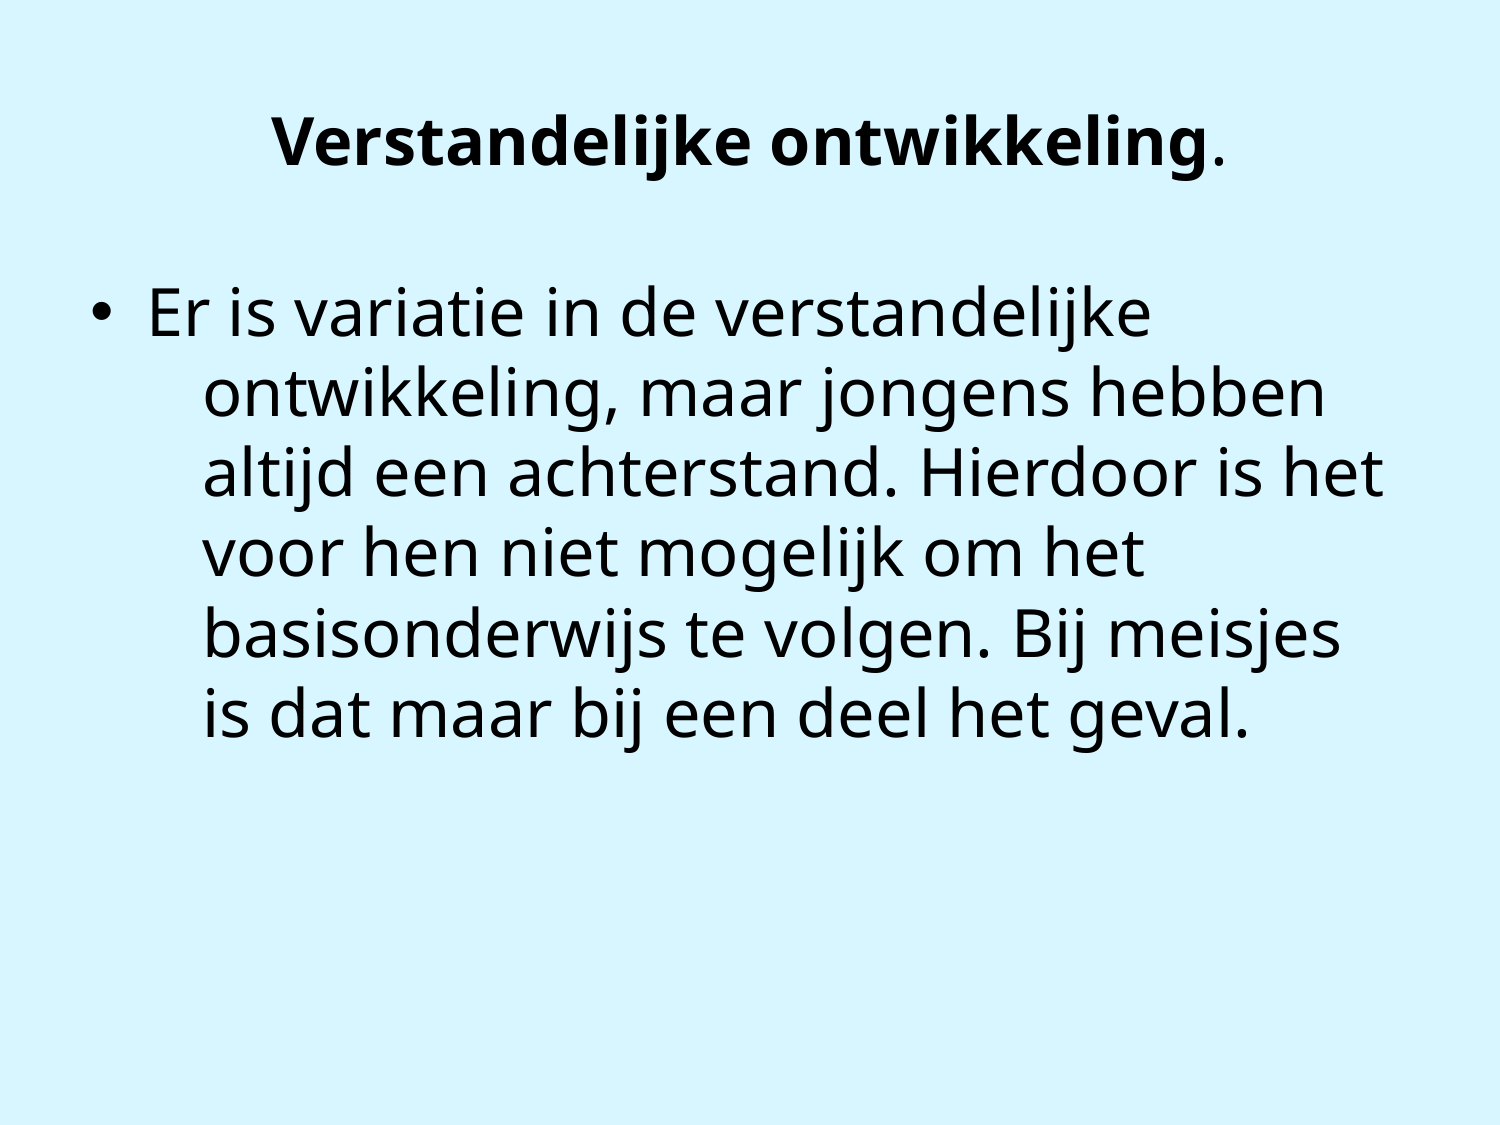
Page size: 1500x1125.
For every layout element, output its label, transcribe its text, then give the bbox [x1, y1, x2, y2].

list Er is variatie in de verstandelijke ontwikkeling, maar jongens hebben altijd een achterstand. Hierdoor is het voor hen niet mogelijk om het basisonderwijs te volgen. Bij meisjes is dat maar bij een deel het geval. [75, 262, 1426, 1005]
title Verstandelijke ontwikkeling. [75, 45, 1426, 233]
